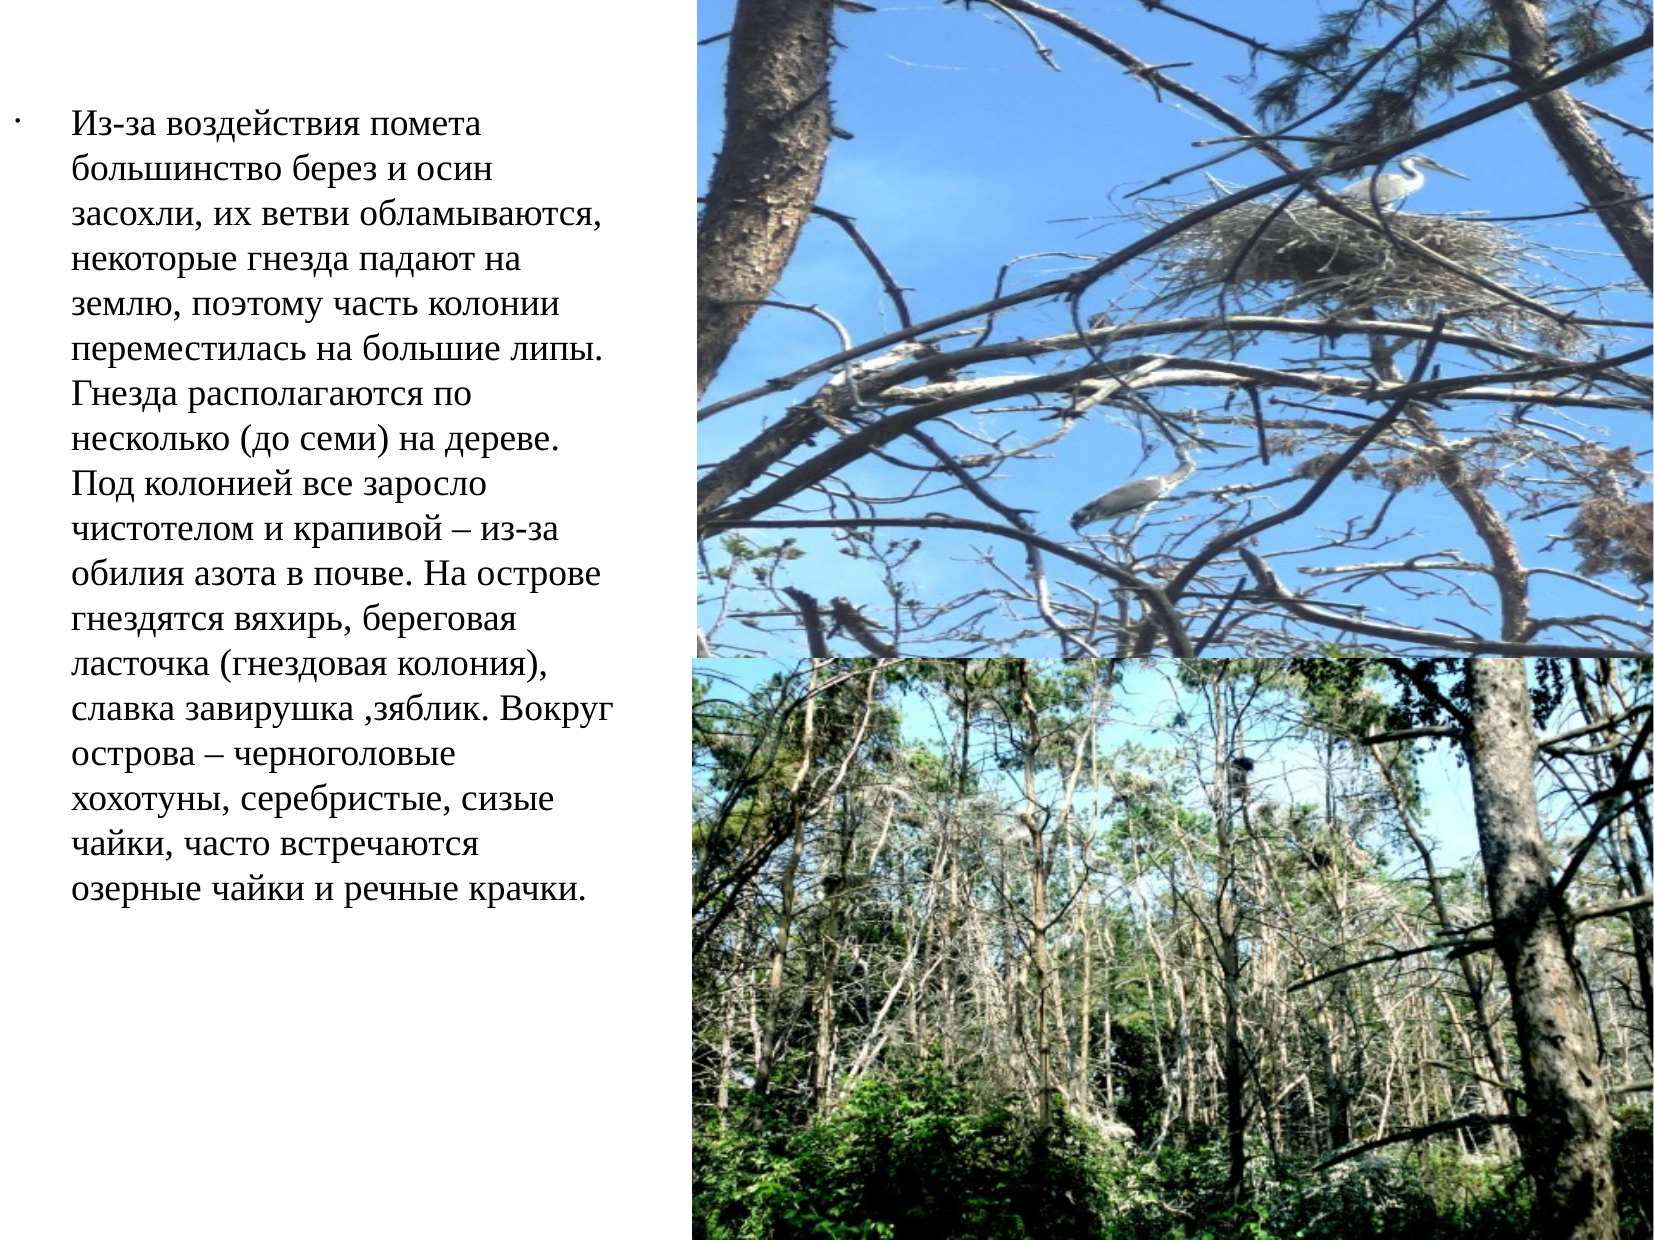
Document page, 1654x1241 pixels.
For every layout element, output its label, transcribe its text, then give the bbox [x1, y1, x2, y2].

picture [692, 0, 1654, 1241]
list Из-за воздействия помета большинство берез и осин засохли, их ветви обламываются, некоторые гнезда падают на землю, поэтому часть колонии переместилась на большие липы. Гнезда располагаются по несколько (до семи) на дереве. Под колонией все заросло чистотелом и крапивой – из-за обилия азота в почве. На острове гнездятся вяхирь, береговая ласточка (гнездовая колония), славка завирушка ,зяблик. Вокруг острова – черноголовые хохотуны, серебристые, сизые чайки, часто встречаются озерные чайки и речные крачки. [0, 90, 633, 1108]
